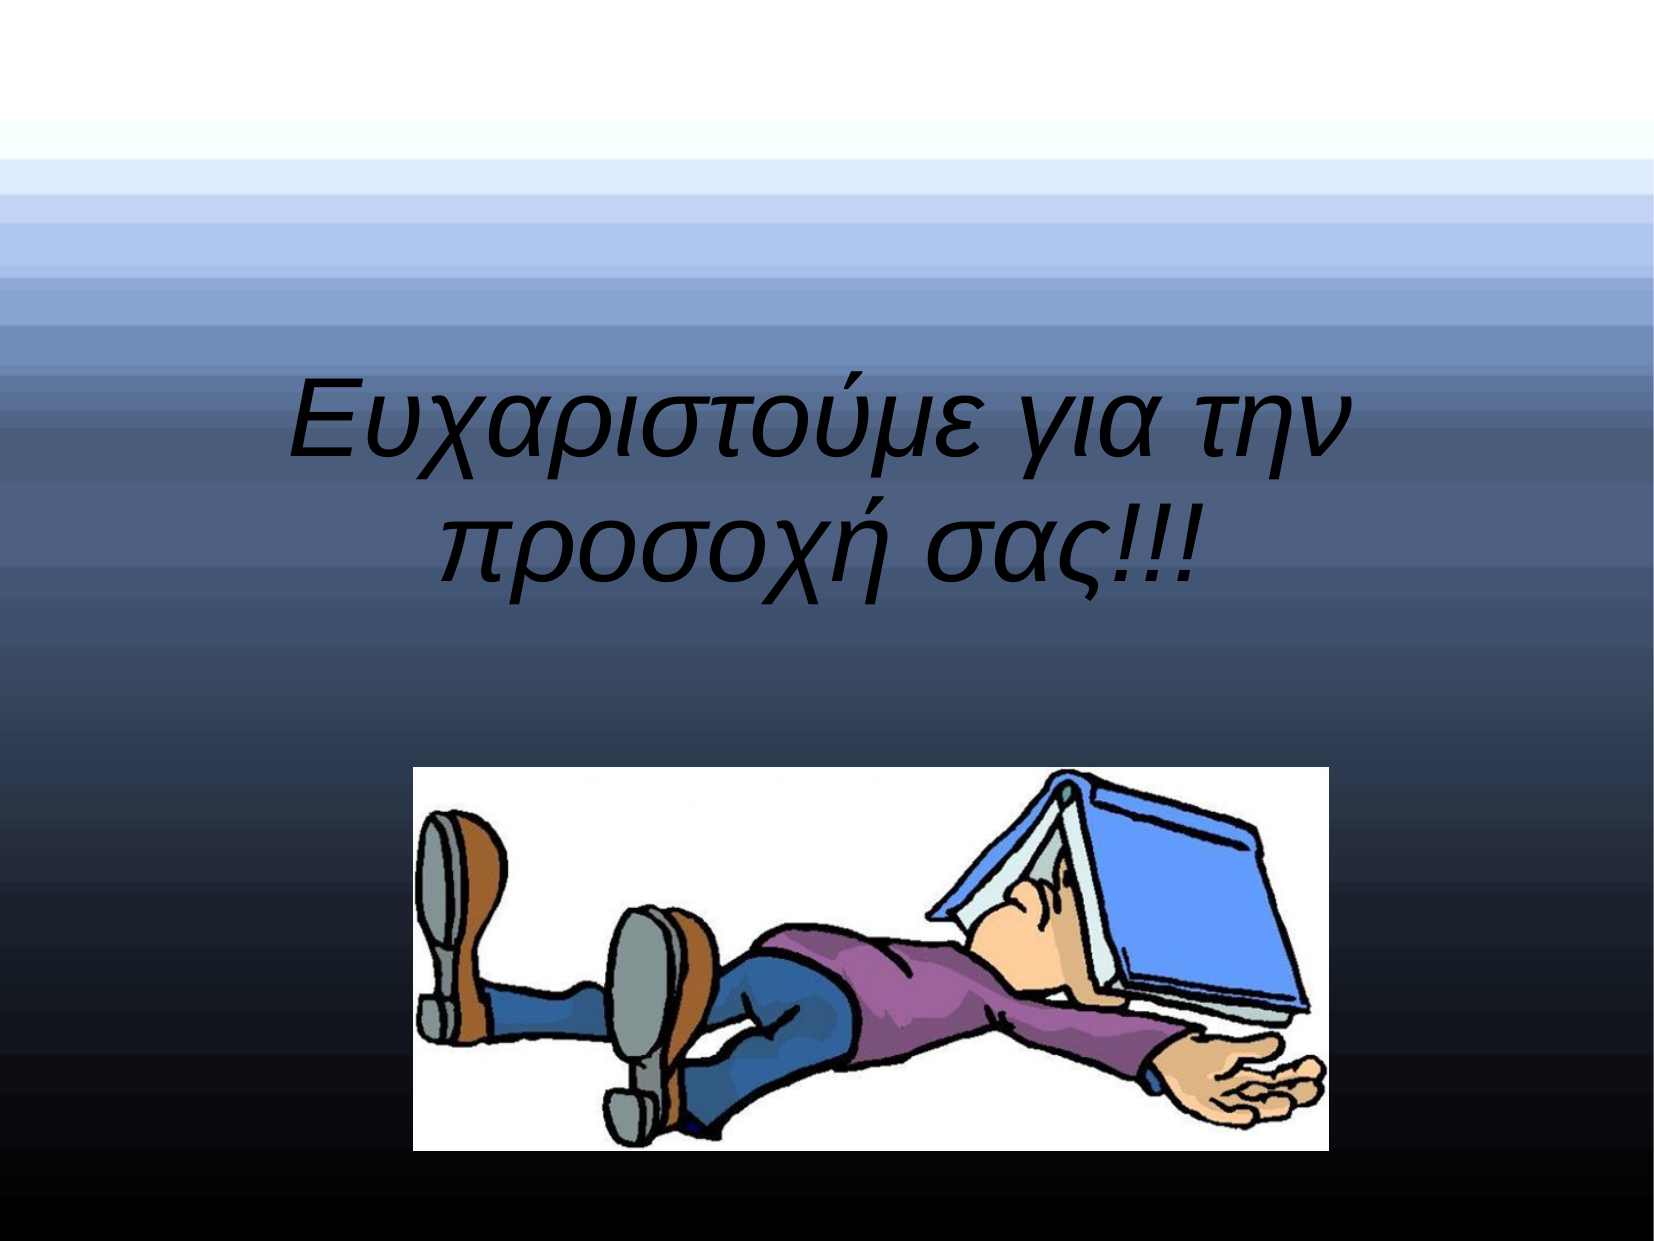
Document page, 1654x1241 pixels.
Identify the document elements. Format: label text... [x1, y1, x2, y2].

title Ευχαριστούμε για την προσοχή σας!!! [76, 354, 1565, 606]
picture [0, 0, 1654, 1241]
